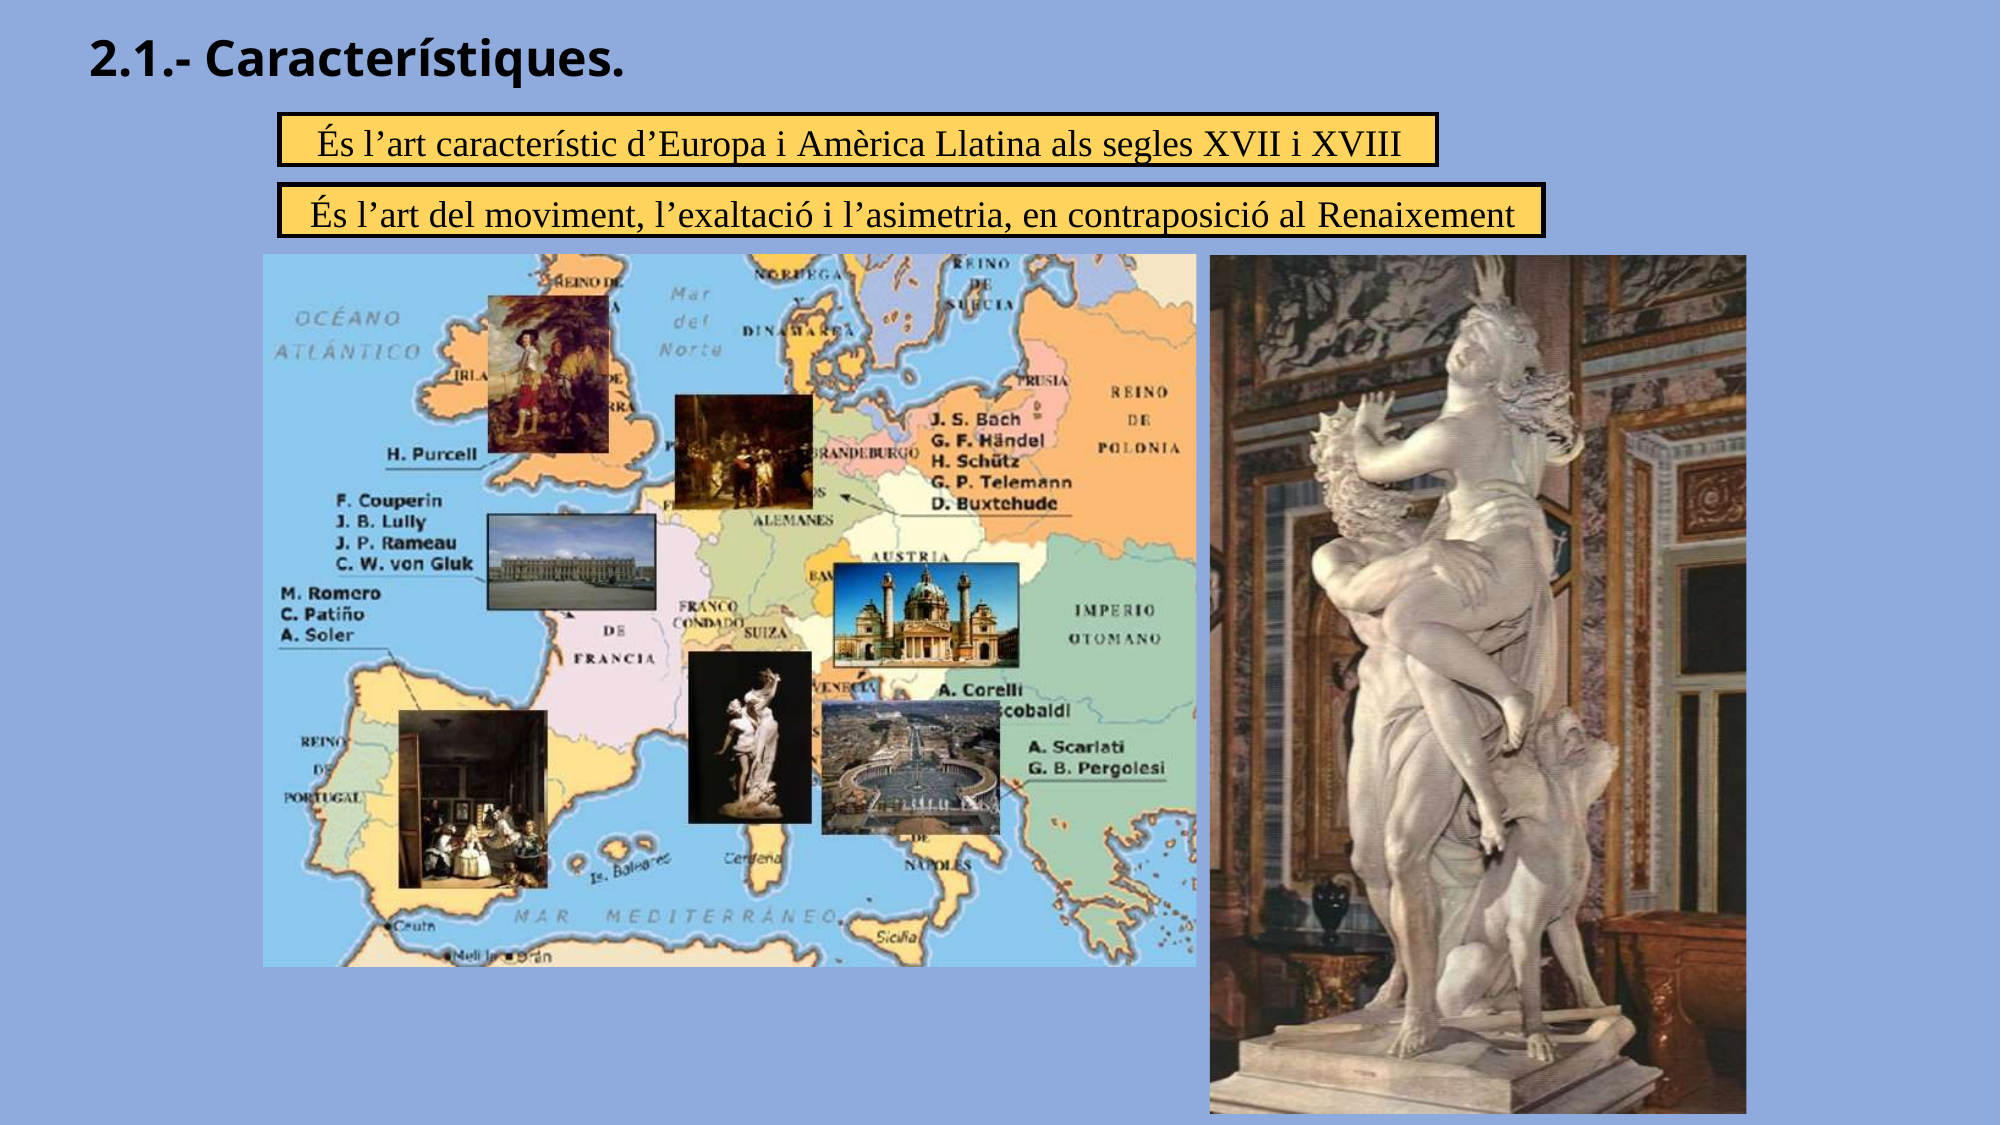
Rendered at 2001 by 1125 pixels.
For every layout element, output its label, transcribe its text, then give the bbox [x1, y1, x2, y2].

text_box És l’art característic d’Europa i Amèrica Llatina als segles XVII i XVIII [279, 113, 1438, 165]
title 2.1.- Característiques. [87, 23, 1374, 87]
text_box [263, 255, 1196, 967]
text_box És l’art del moviment, l’exaltació i l’asimetria, en contraposició al Renaixement [279, 184, 1544, 236]
text_box [1210, 255, 1746, 1113]
